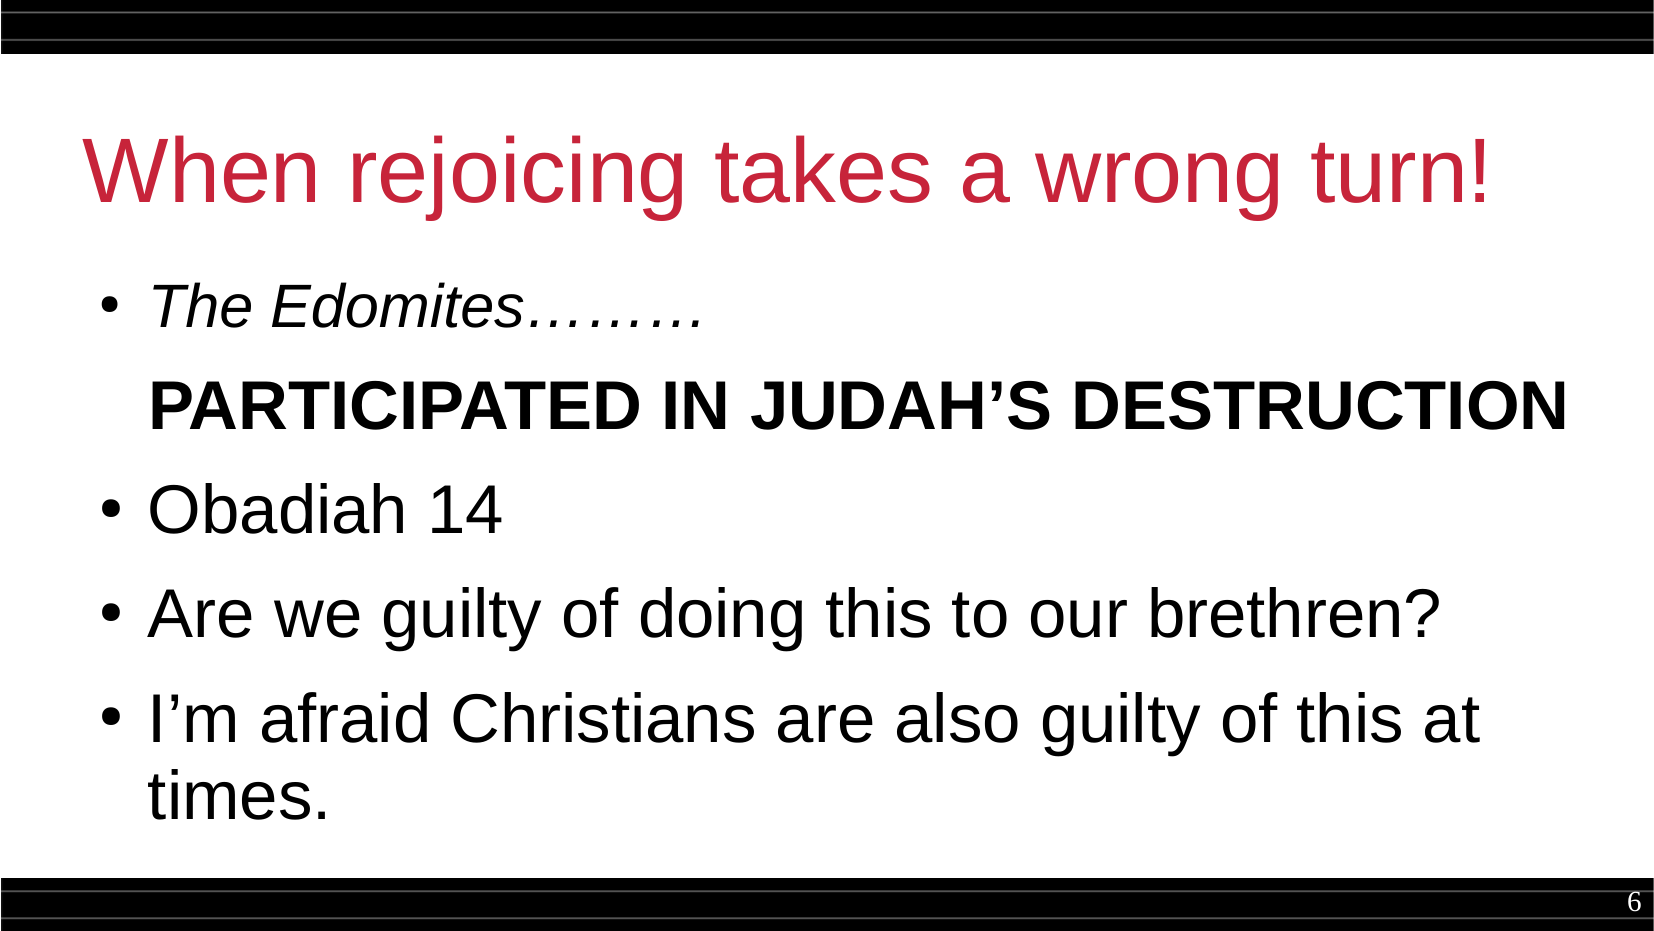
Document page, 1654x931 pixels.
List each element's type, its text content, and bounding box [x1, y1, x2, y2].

title When rejoicing takes a wrong turn! [82, 92, 1571, 249]
list The Edomites……… PARTICIPATED IN JUDAH’S DESTRUCTION Obadiah 14 Are we guilty of doing this to our brethren? I’m afraid Christians are also guilty of this at times. [82, 271, 1571, 851]
picture [1, 0, 1654, 54]
picture [1, 878, 1654, 931]
